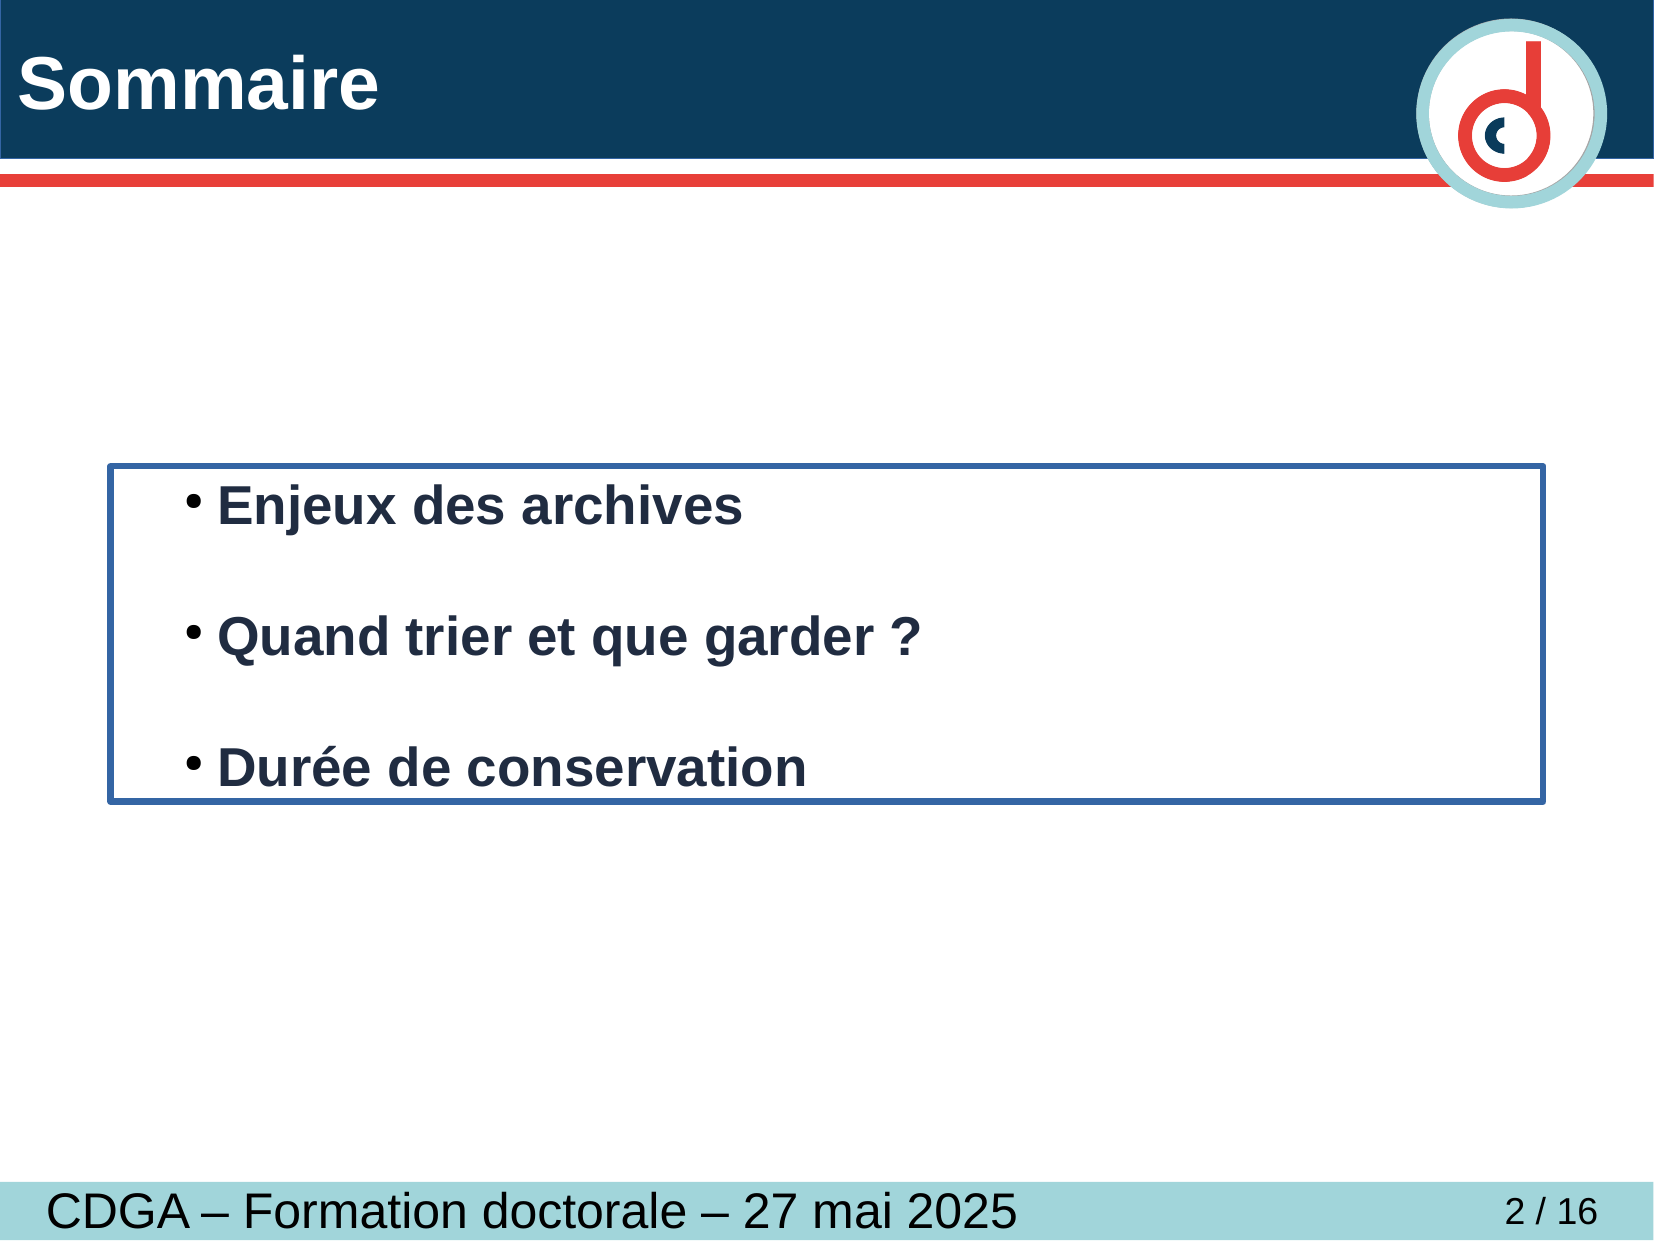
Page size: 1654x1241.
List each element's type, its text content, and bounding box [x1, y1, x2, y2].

title Sommaire [17, 11, 1412, 159]
list Enjeux des archives Quand trier et que garder ? Durée de conservation [110, 466, 1544, 802]
